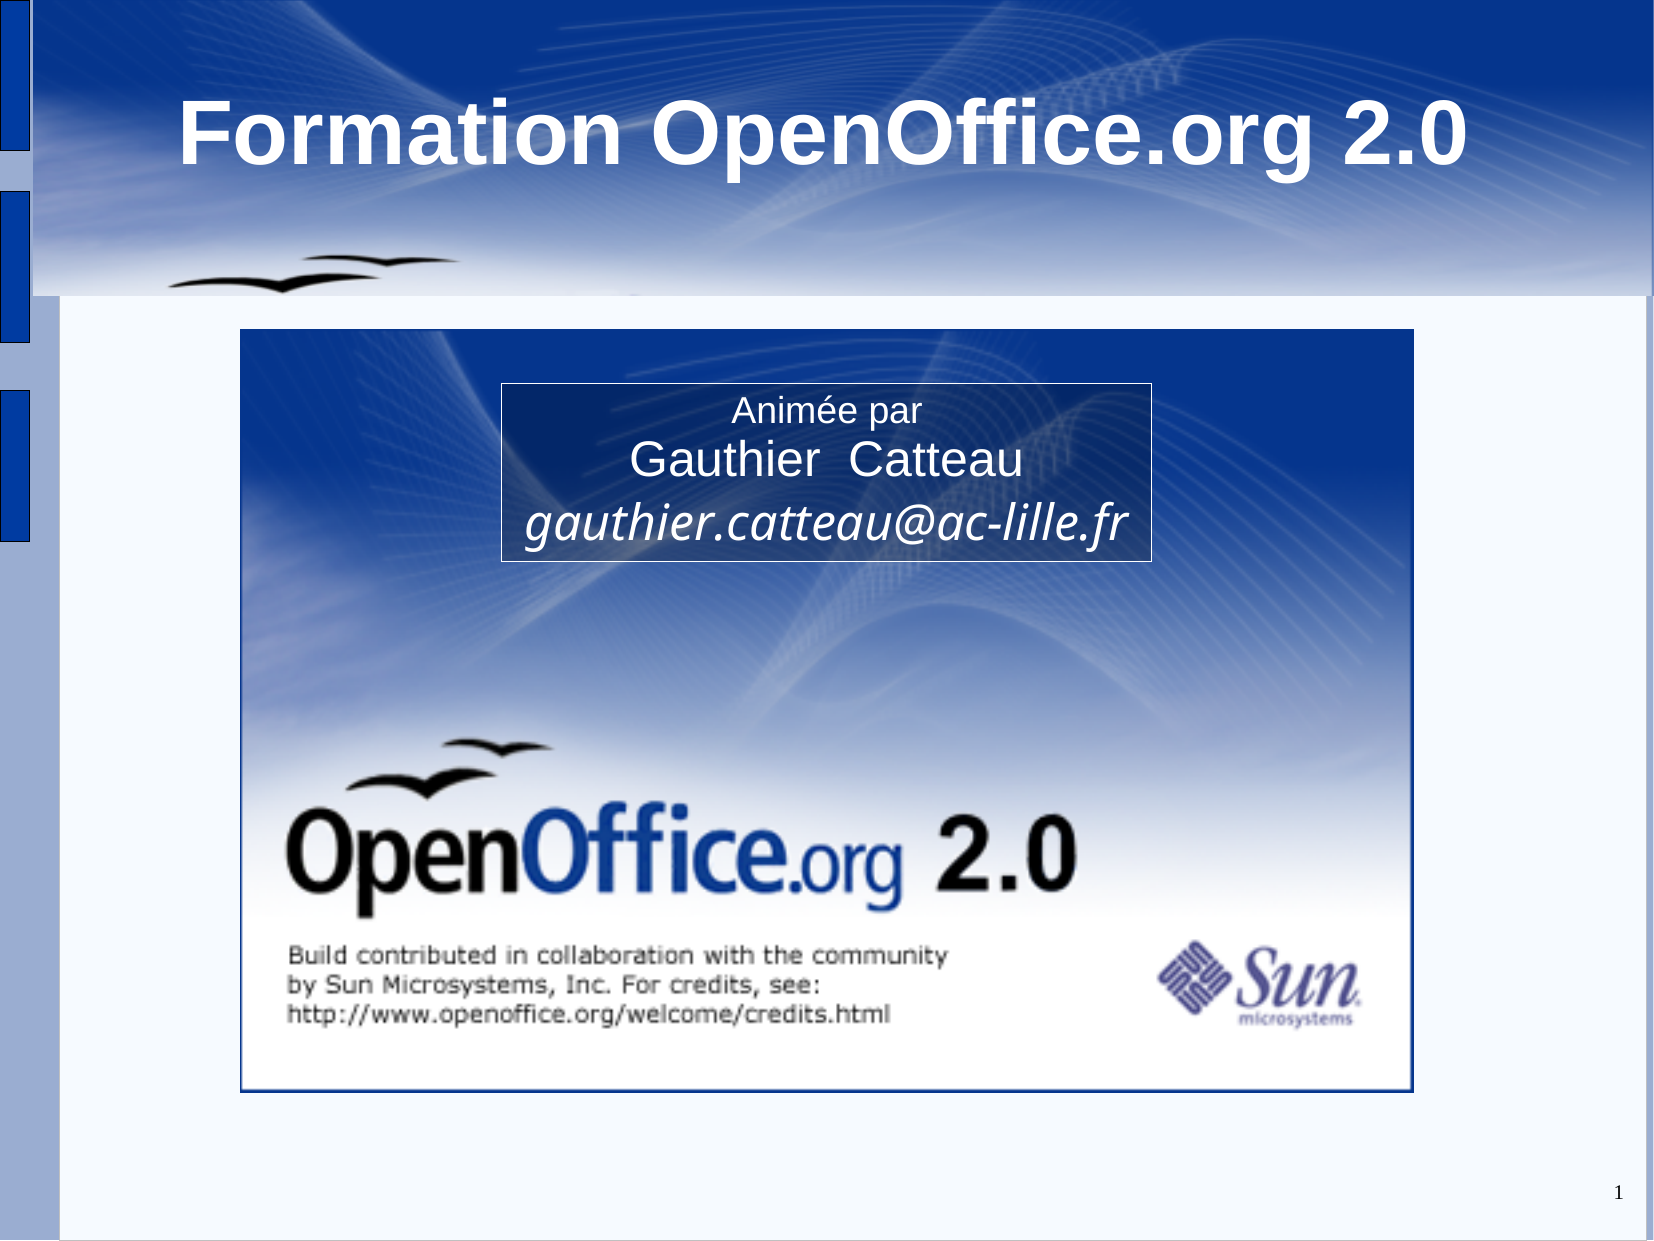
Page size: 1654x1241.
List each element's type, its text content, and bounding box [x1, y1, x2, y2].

picture [240, 329, 1414, 1093]
text_box Animée par Gauthier Catteau gauthier.catteau@ac-lille.fr [501, 383, 1152, 562]
picture [33, 0, 1654, 296]
title Formation OpenOffice.org 2.0 [118, 29, 1531, 237]
